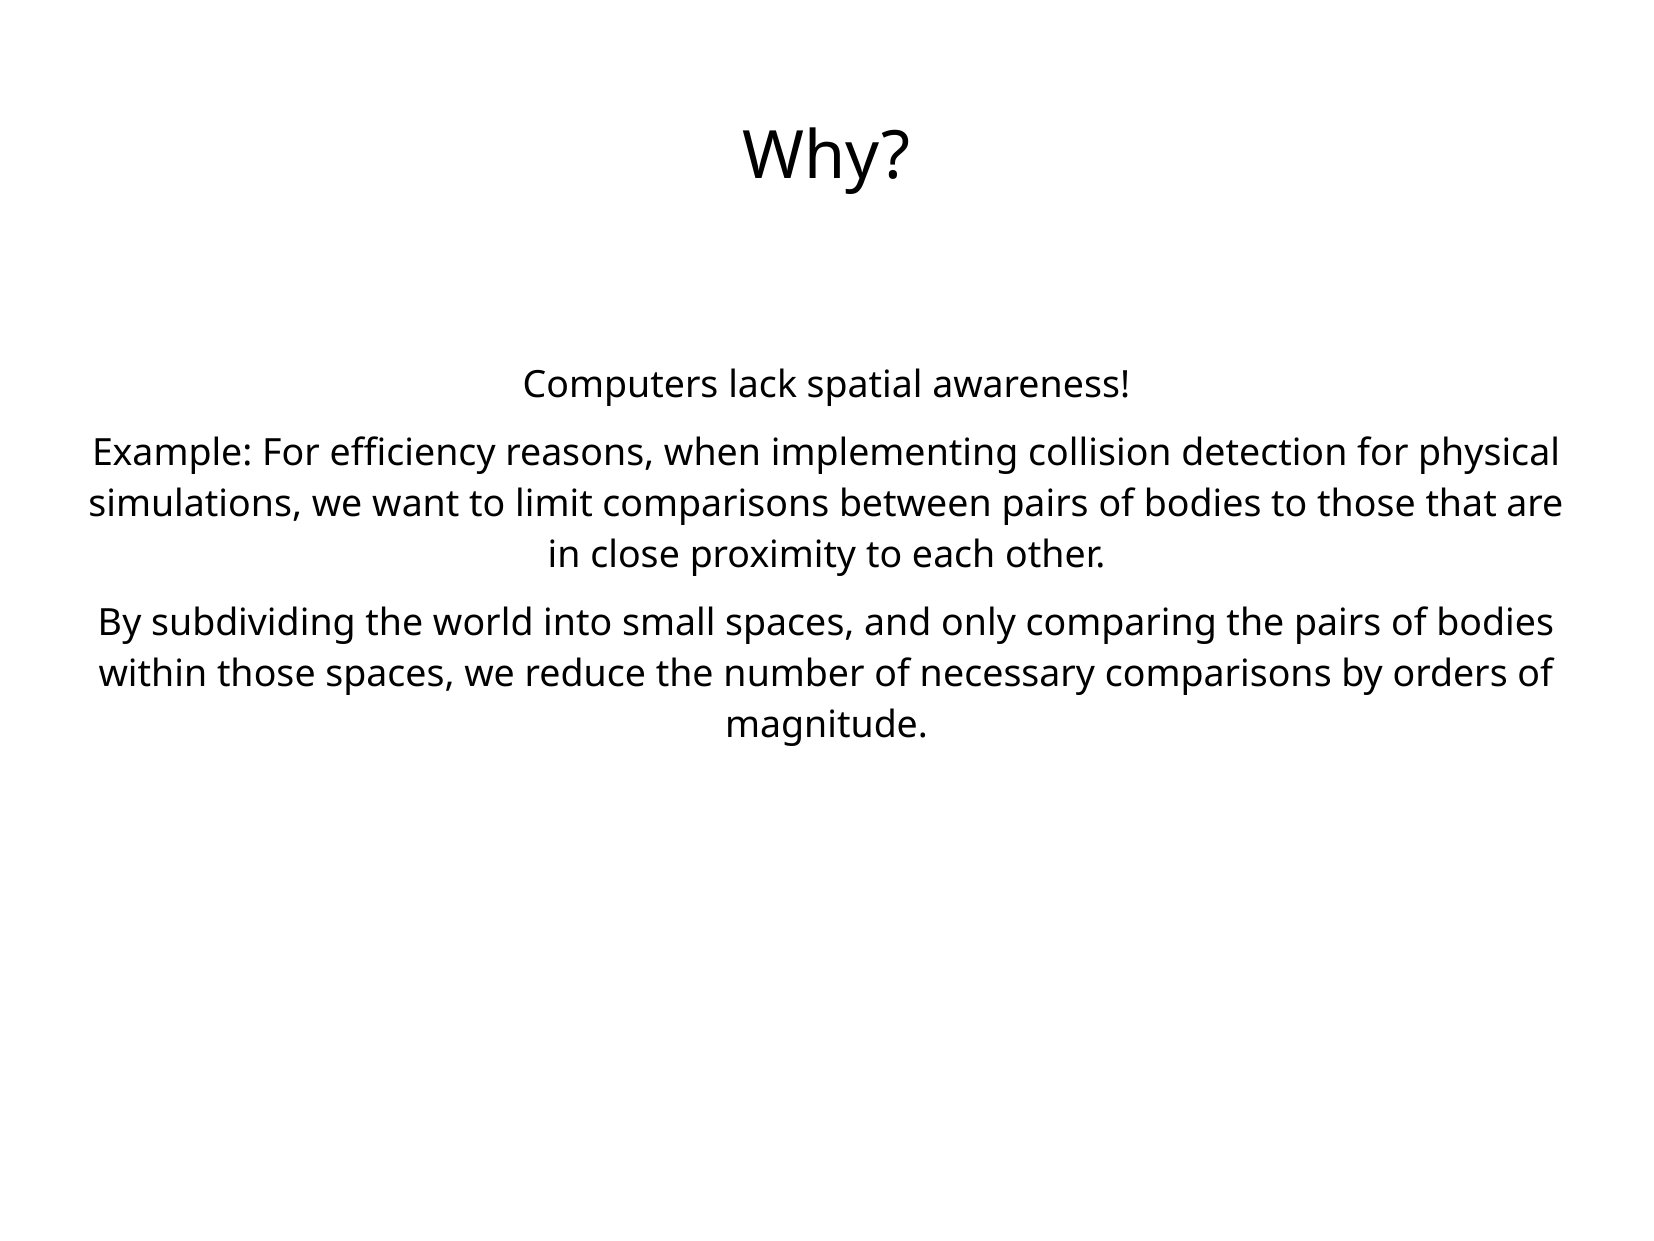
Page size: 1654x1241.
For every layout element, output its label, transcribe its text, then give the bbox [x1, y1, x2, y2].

title Why? [82, 49, 1571, 257]
list Computers lack spatial awareness! Example: For efficiency reasons, when implementing collision detection for physical simulations, we want to limit comparisons between pairs of bodies to those that are in close proximity to each other. By subdividing the world into small spaces, and only comparing the pairs of bodies within those spaces, we reduce the number of necessary comparisons by orders of magnitude. [82, 290, 1571, 1010]
